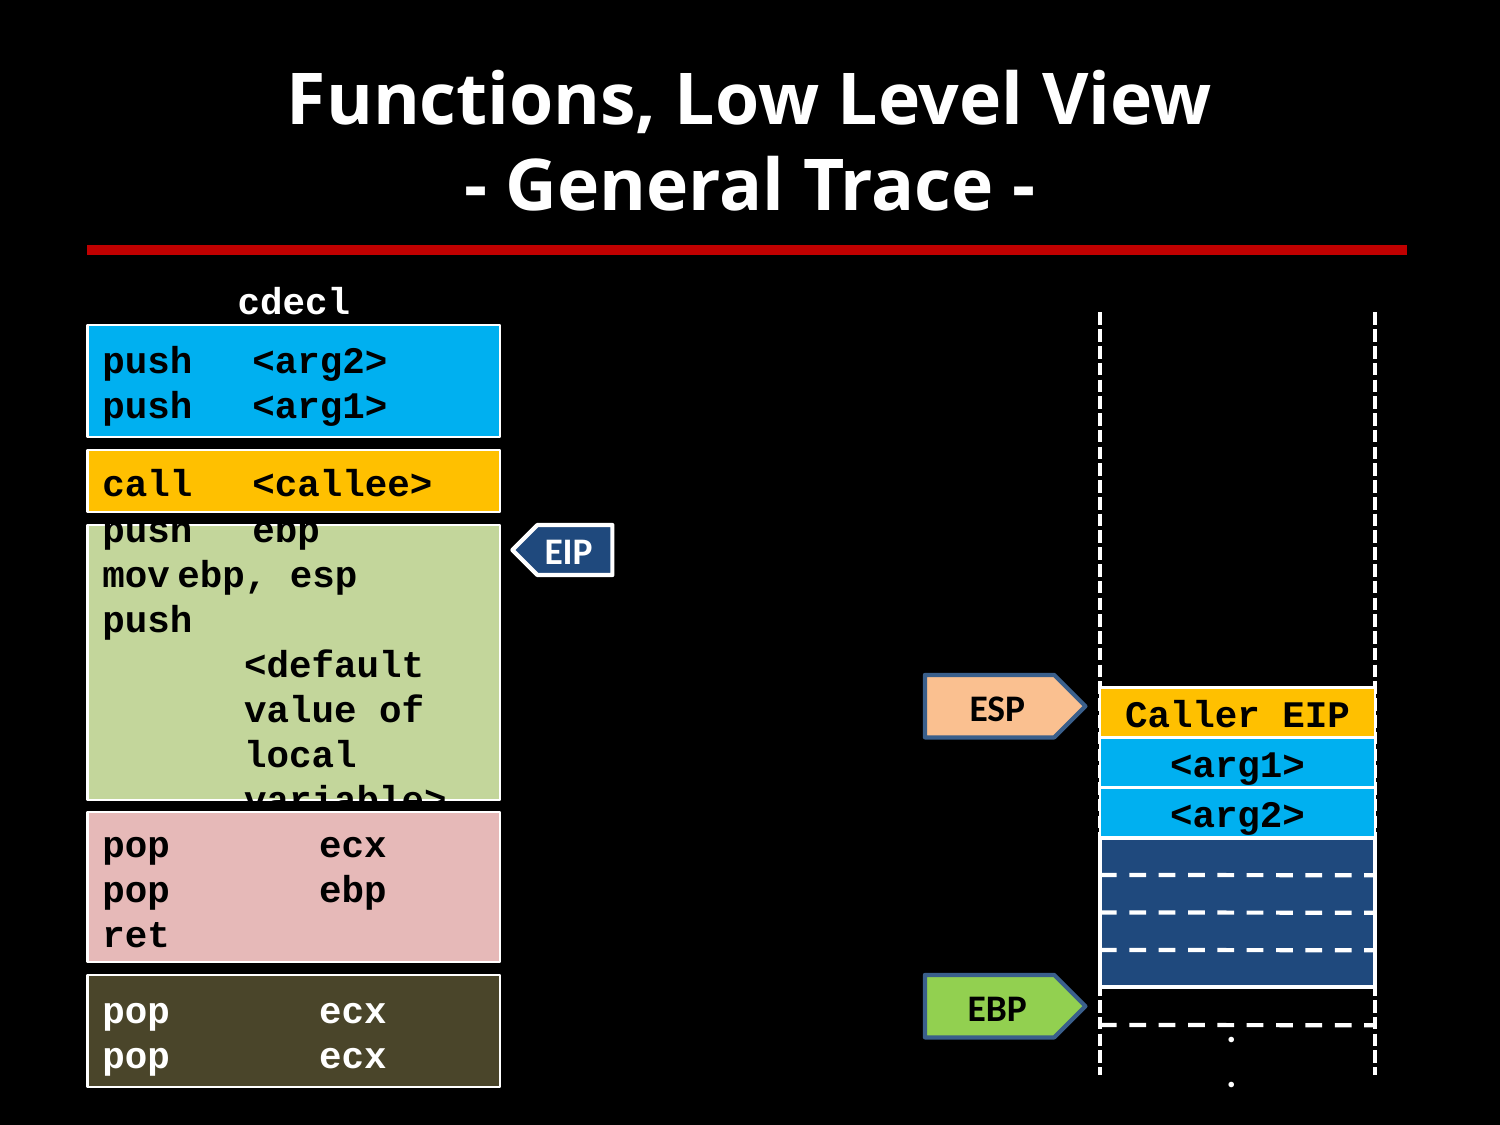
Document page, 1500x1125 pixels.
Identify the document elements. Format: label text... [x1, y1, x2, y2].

text_box <arg1> [1100, 738, 1375, 788]
text_box Caller EIP [1100, 687, 1375, 738]
title Functions, Low Level View - General Trace - [75, 45, 1425, 233]
text_box pop ecx pop ecx [87, 975, 500, 1088]
text_box cdecl [87, 275, 500, 325]
text_box EBP [924, 974, 1086, 1038]
text_box ESP [924, 674, 1086, 738]
text_box pop ecx pop ebp ret [87, 812, 500, 963]
text_box EIP [512, 525, 613, 576]
text_box call <callee> [87, 449, 500, 513]
text_box push ebp mov ebp, esp push <default value of local variable> [87, 525, 500, 800]
text_box . . [1087, 1012, 1375, 1088]
text_box [1100, 838, 1375, 988]
text_box push <arg2> push <arg1> [87, 325, 500, 438]
text_box <arg2> [1100, 788, 1375, 838]
